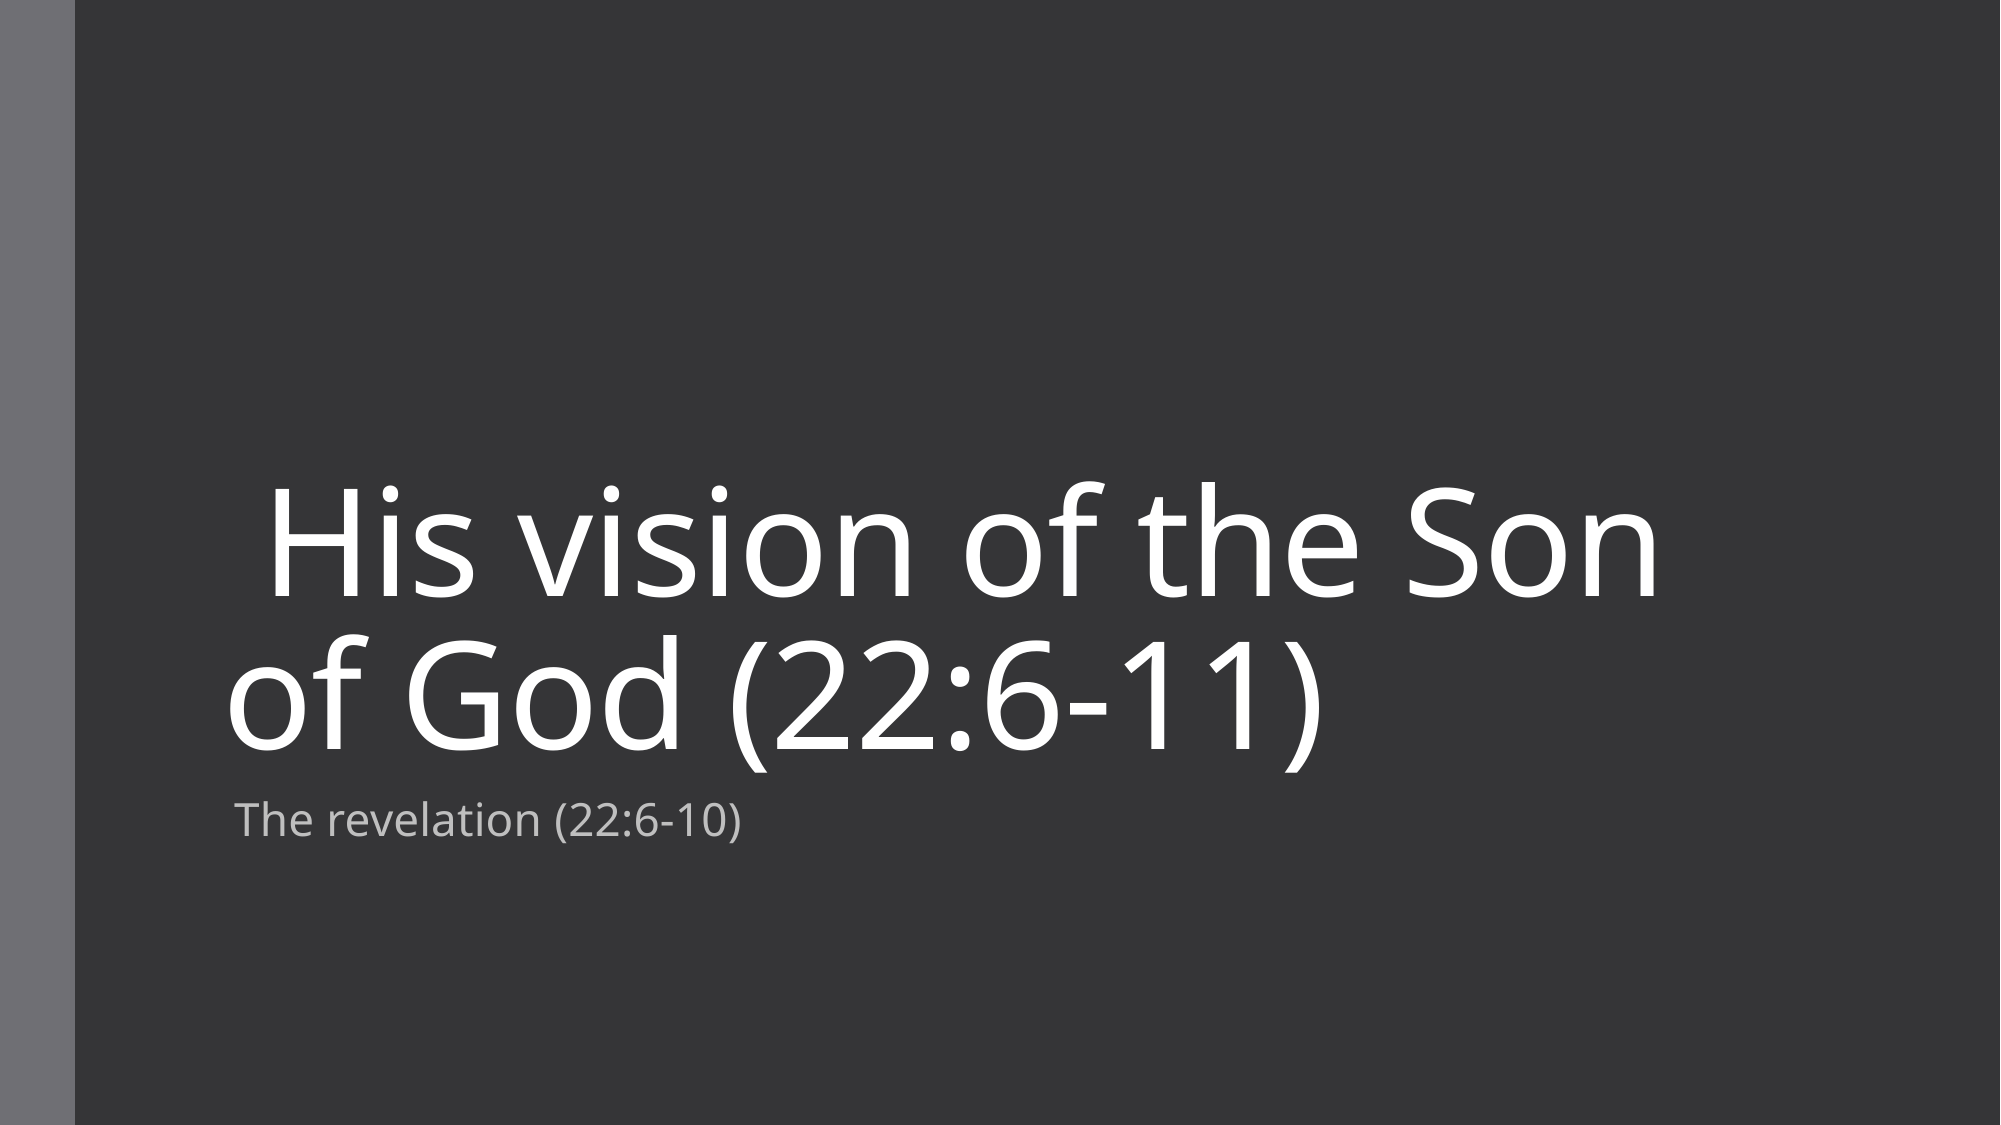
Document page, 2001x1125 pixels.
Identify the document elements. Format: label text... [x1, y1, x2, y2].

title His vision of the Son of God (22:6-11) [206, 124, 1752, 787]
subtitle The revelation (22:6-10) [206, 787, 1752, 1066]
